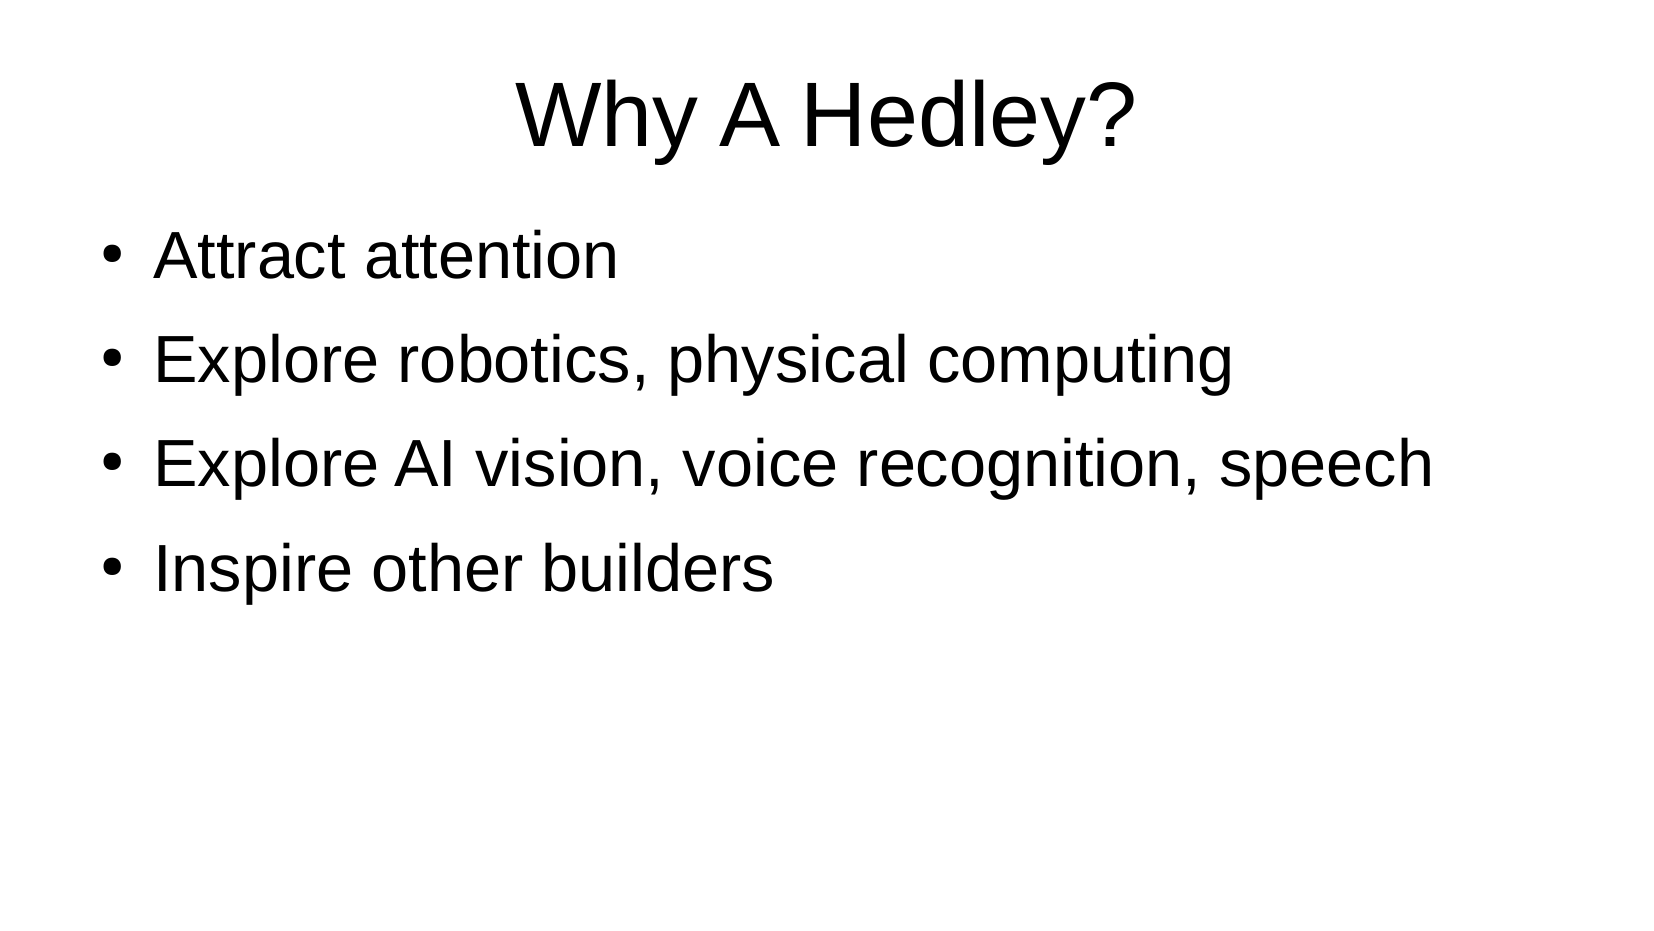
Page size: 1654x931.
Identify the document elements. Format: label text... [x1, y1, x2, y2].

list Attract attention Explore robotics, physical computing Explore AI vision, voice recognition, speech Inspire other builders [82, 217, 1571, 758]
title Why A Hedley? [82, 37, 1571, 193]
